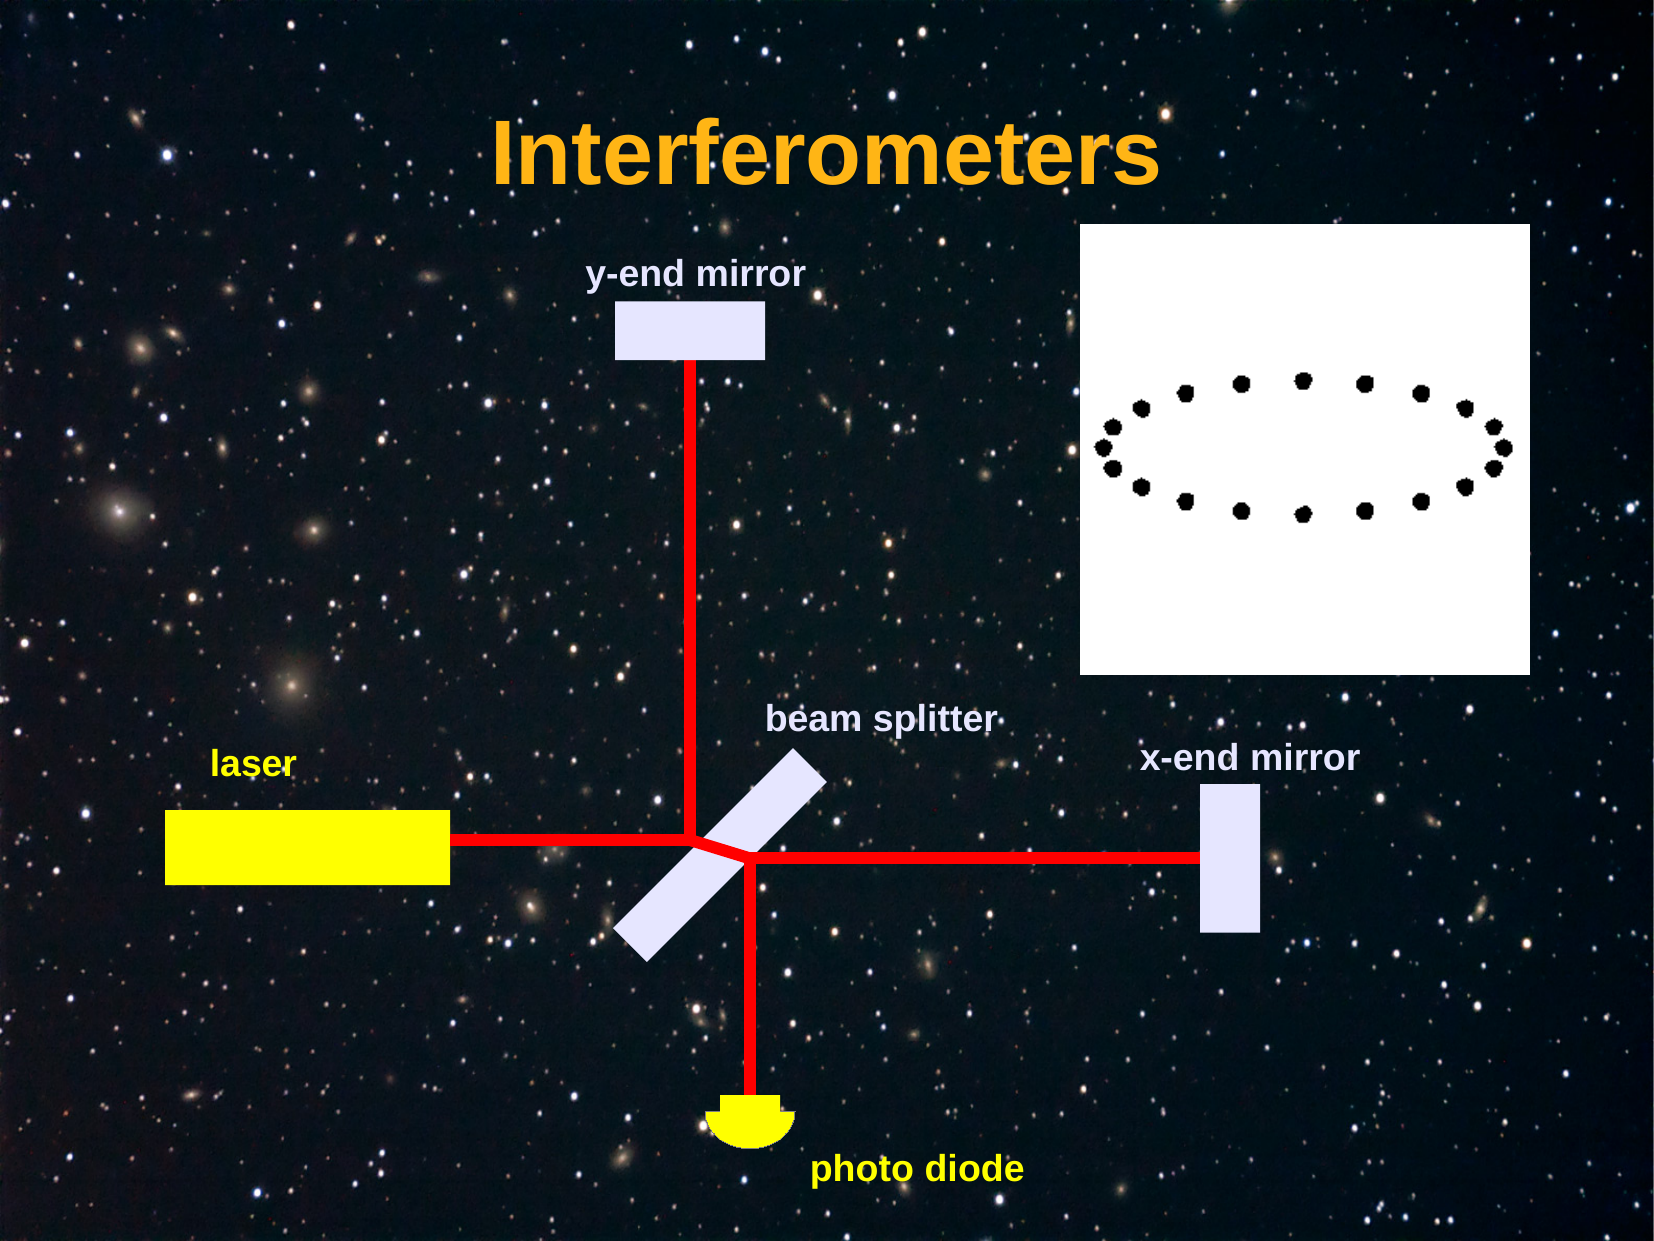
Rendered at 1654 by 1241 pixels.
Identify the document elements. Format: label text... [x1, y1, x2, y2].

text_box y-end mirror [570, 244, 826, 302]
text_box x-end mirror [1125, 728, 1396, 786]
text_box beam splitter [750, 690, 1021, 747]
text_box [705, 1095, 796, 1149]
text_box photo diode [795, 1140, 1066, 1197]
picture [0, 0, 1654, 1241]
text_box [615, 302, 766, 361]
text_box [165, 810, 451, 886]
text_box laser [195, 735, 466, 792]
text_box [1200, 786, 1261, 933]
title Interferometers [82, 49, 1571, 257]
